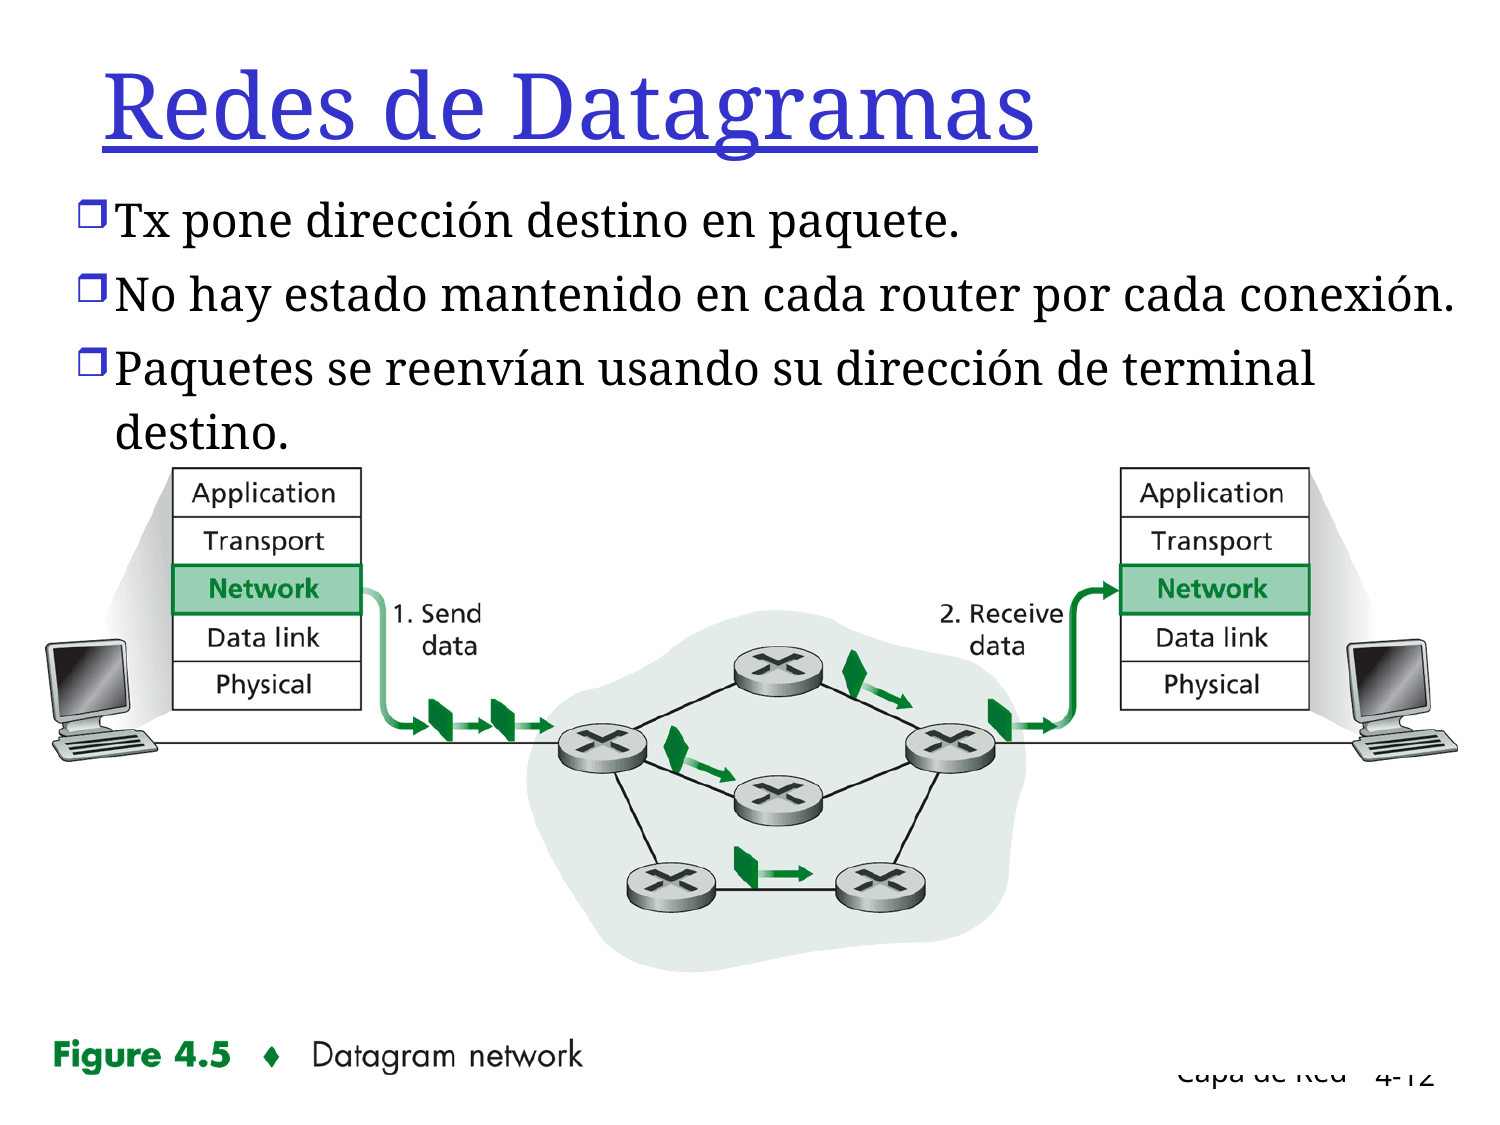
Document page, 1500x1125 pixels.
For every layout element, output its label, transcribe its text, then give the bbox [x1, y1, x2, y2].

picture [45, 467, 1458, 1075]
list Tx pone dirección destino en paquete. No hay estado mantenido en cada router por cada conexión. Paquetes se reenvían usando su dirección de terminal destino. [75, 187, 1463, 526]
title Redes de Datagramas [87, 15, 1426, 187]
